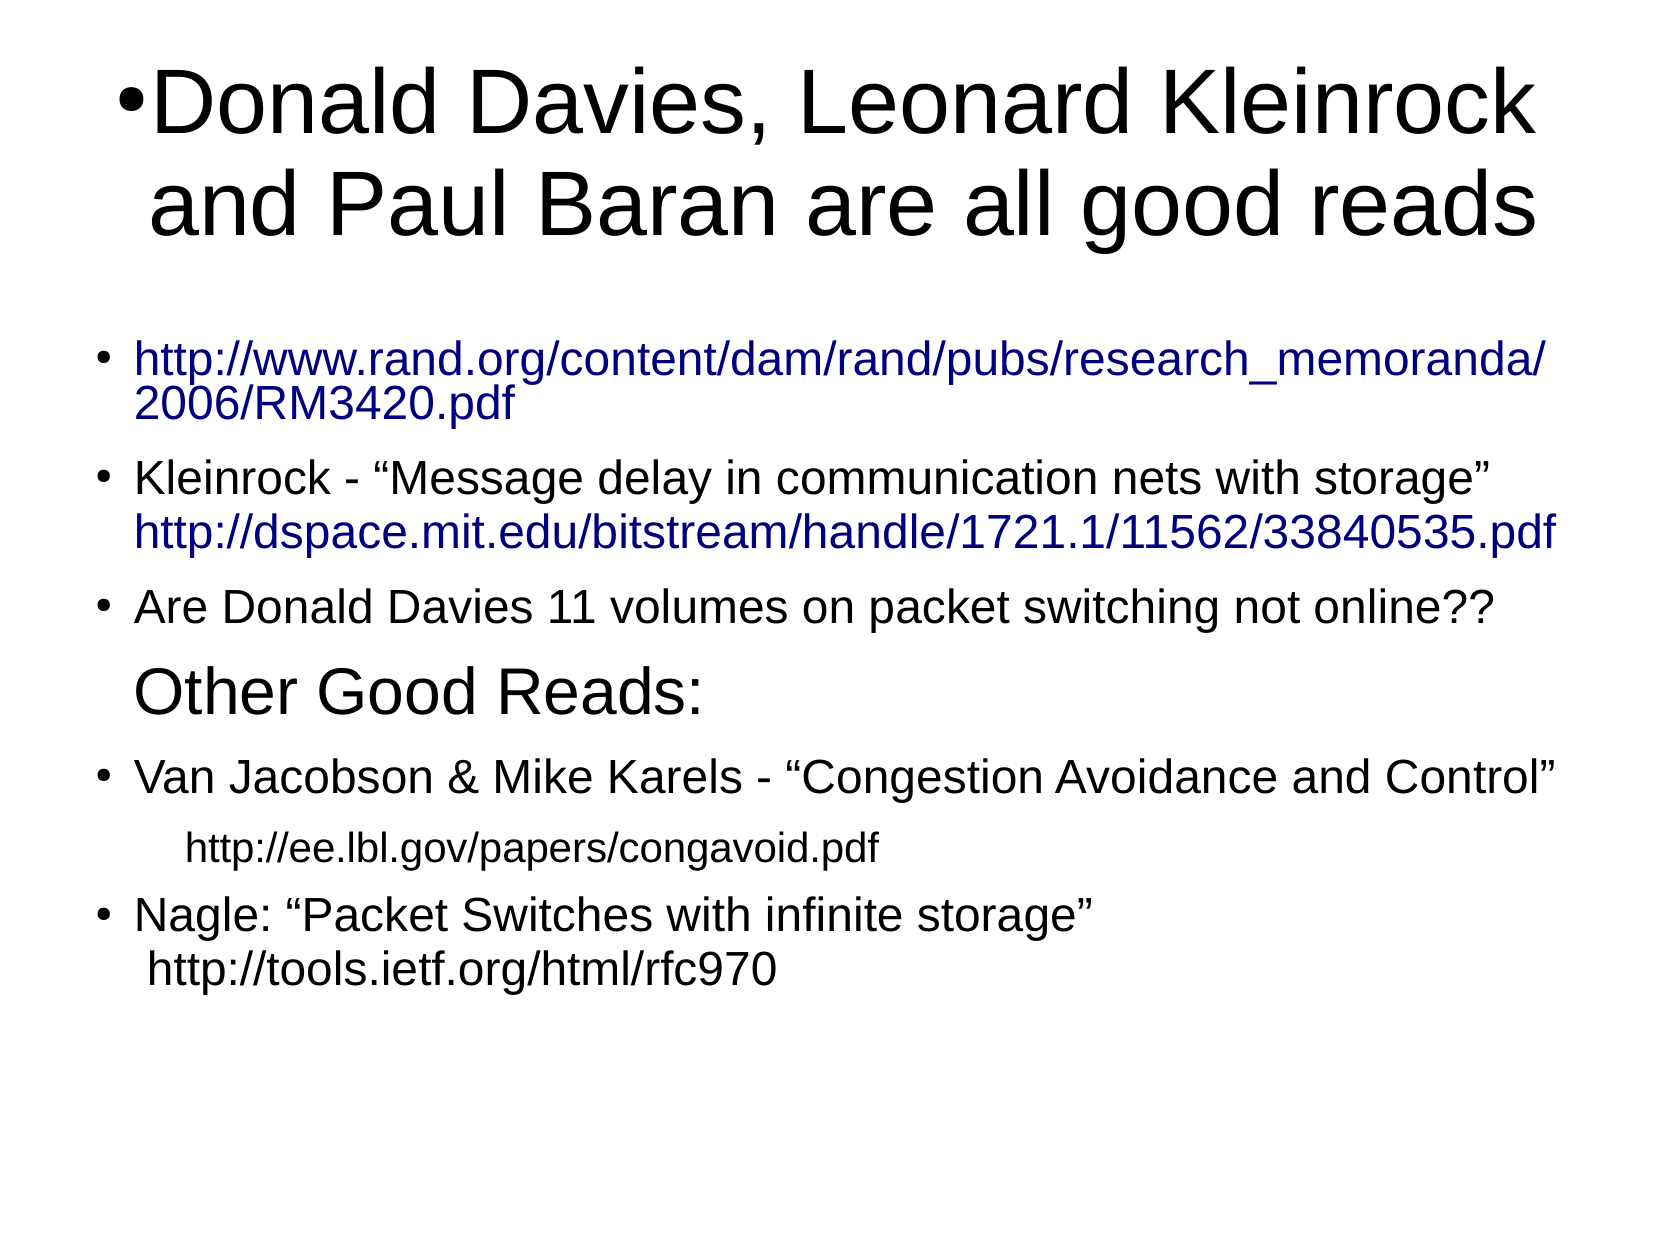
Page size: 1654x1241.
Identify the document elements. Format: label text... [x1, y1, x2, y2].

list http://www.rand.org/content/dam/rand/pubs/research_memoranda/2006/RM3420.pdf Kleinrock - “Message delay in communication nets with storage” http://dspace.mit.edu/bitstream/handle/1721.1/11562/33840535.pdf Are Donald Davies 11 volumes on packet switching not online?? Other Good Reads: Van Jacobson & Mike Karels - “Congestion Avoidance and Control” http://ee.lbl.gov/papers/congavoid.pdf Nagle: “Packet Switches with infinite storage” http://tools.ietf.org/html/rfc970 [82, 290, 1571, 1010]
title Donald Davies, Leonard Kleinrock and Paul Baran are all good reads [82, 49, 1571, 257]
